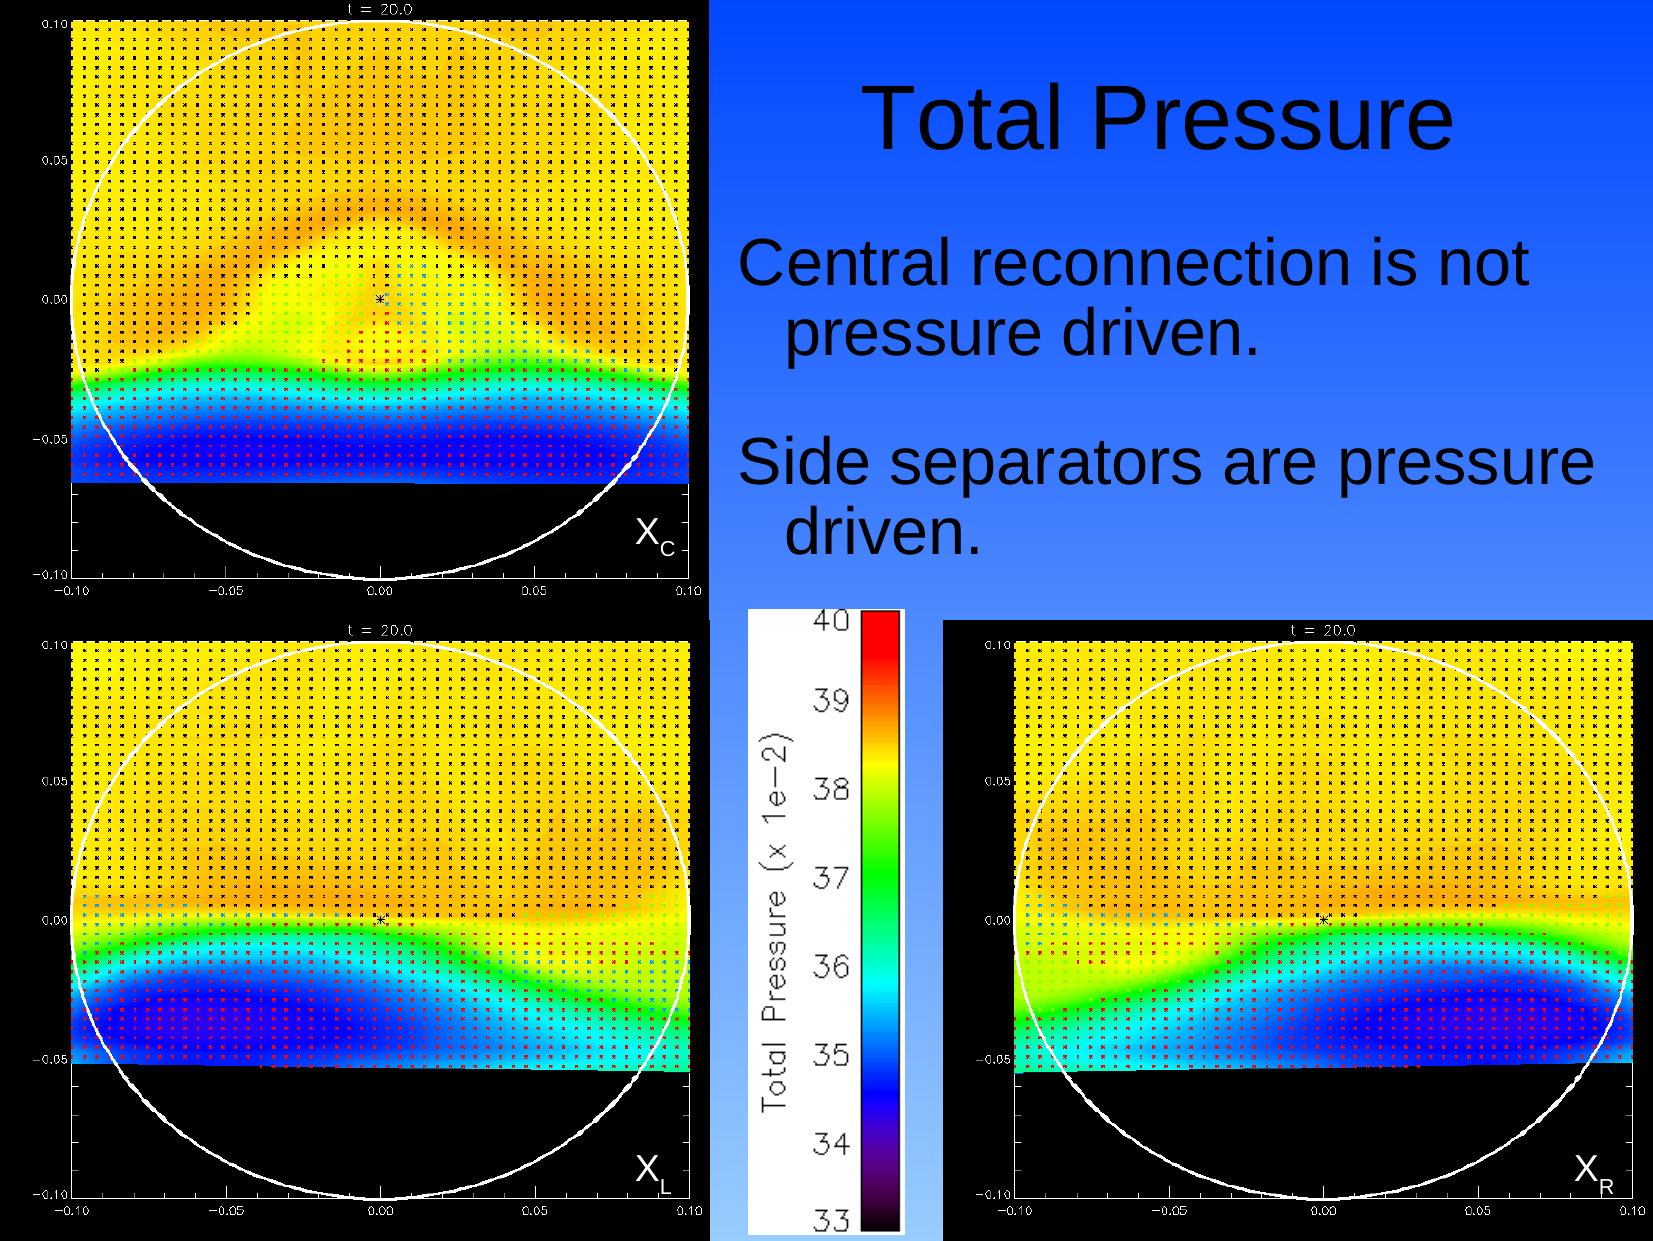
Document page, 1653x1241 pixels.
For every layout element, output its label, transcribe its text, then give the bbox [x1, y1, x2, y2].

list Central reconnection is not pressure driven. Side separators are pressure driven. [738, 230, 1653, 585]
picture [943, 620, 1653, 1241]
title Total Pressure [755, 17, 1588, 225]
text_box XR [1559, 1140, 1630, 1203]
picture [748, 609, 905, 1235]
picture [0, 0, 710, 1241]
text_box XC [620, 502, 691, 565]
text_box XL [619, 1140, 687, 1203]
